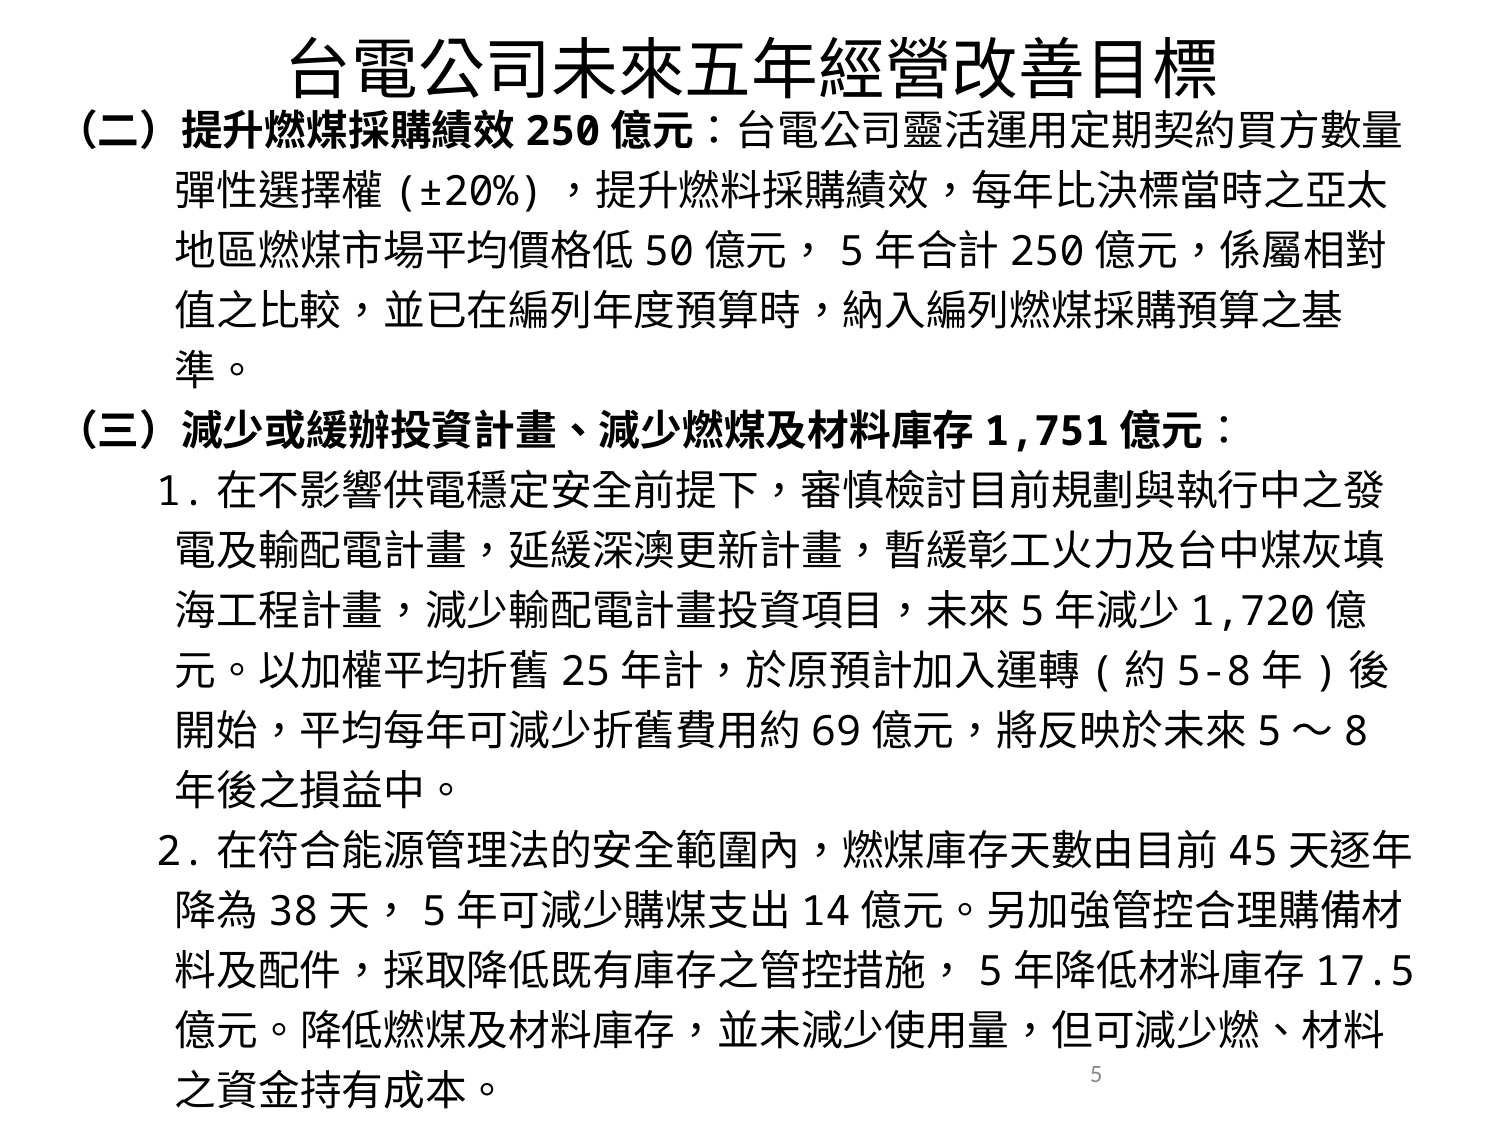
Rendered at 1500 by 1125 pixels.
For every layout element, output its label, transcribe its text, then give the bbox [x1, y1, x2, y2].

text_box 台電公司未來五年經營改善目標 [76, 19, 1427, 87]
text_box （二）提升燃煤採購績效250億元：台電公司靈活運用定期契約買方數量彈性選擇權(±20%)，提升燃料採購績效，每年比決標當時之亞太地區燃煤市場平均價格低50億元，5年合計250億元，係屬相對值之比較，並已在編列年度預算時，納入編列燃煤採購預算之基準。 （三）減少或緩辦投資計畫、減少燃煤及材料庫存1,751億元： 1.在不影響供電穩定安全前提下，審慎檢討目前規劃與執行中之發電及輸配電計畫，延緩深澳更新計畫，暫緩彰工火力及台中煤灰填海工程計畫，減少輸配電計畫投資項目，未來5年減少1,720億元。以加權平均折舊25年計，於原預計加入運轉(約5-8年)後開始，平均每年可減少折舊費用約69億元，將反映於未來5～8年後之損益中。 2.在符合能源管理法的安全範圍內，燃煤庫存天數由目前45天逐年降為38天，5年可減少購煤支出14億元。另加強管控合理購備材料及配件，採取降低既有庫存之管控措施，5年降低材料庫存17.5億元。降低燃煤及材料庫存，並未減少使用量，但可減少燃、材料之資金持有成本。 [41, 87, 1435, 1122]
